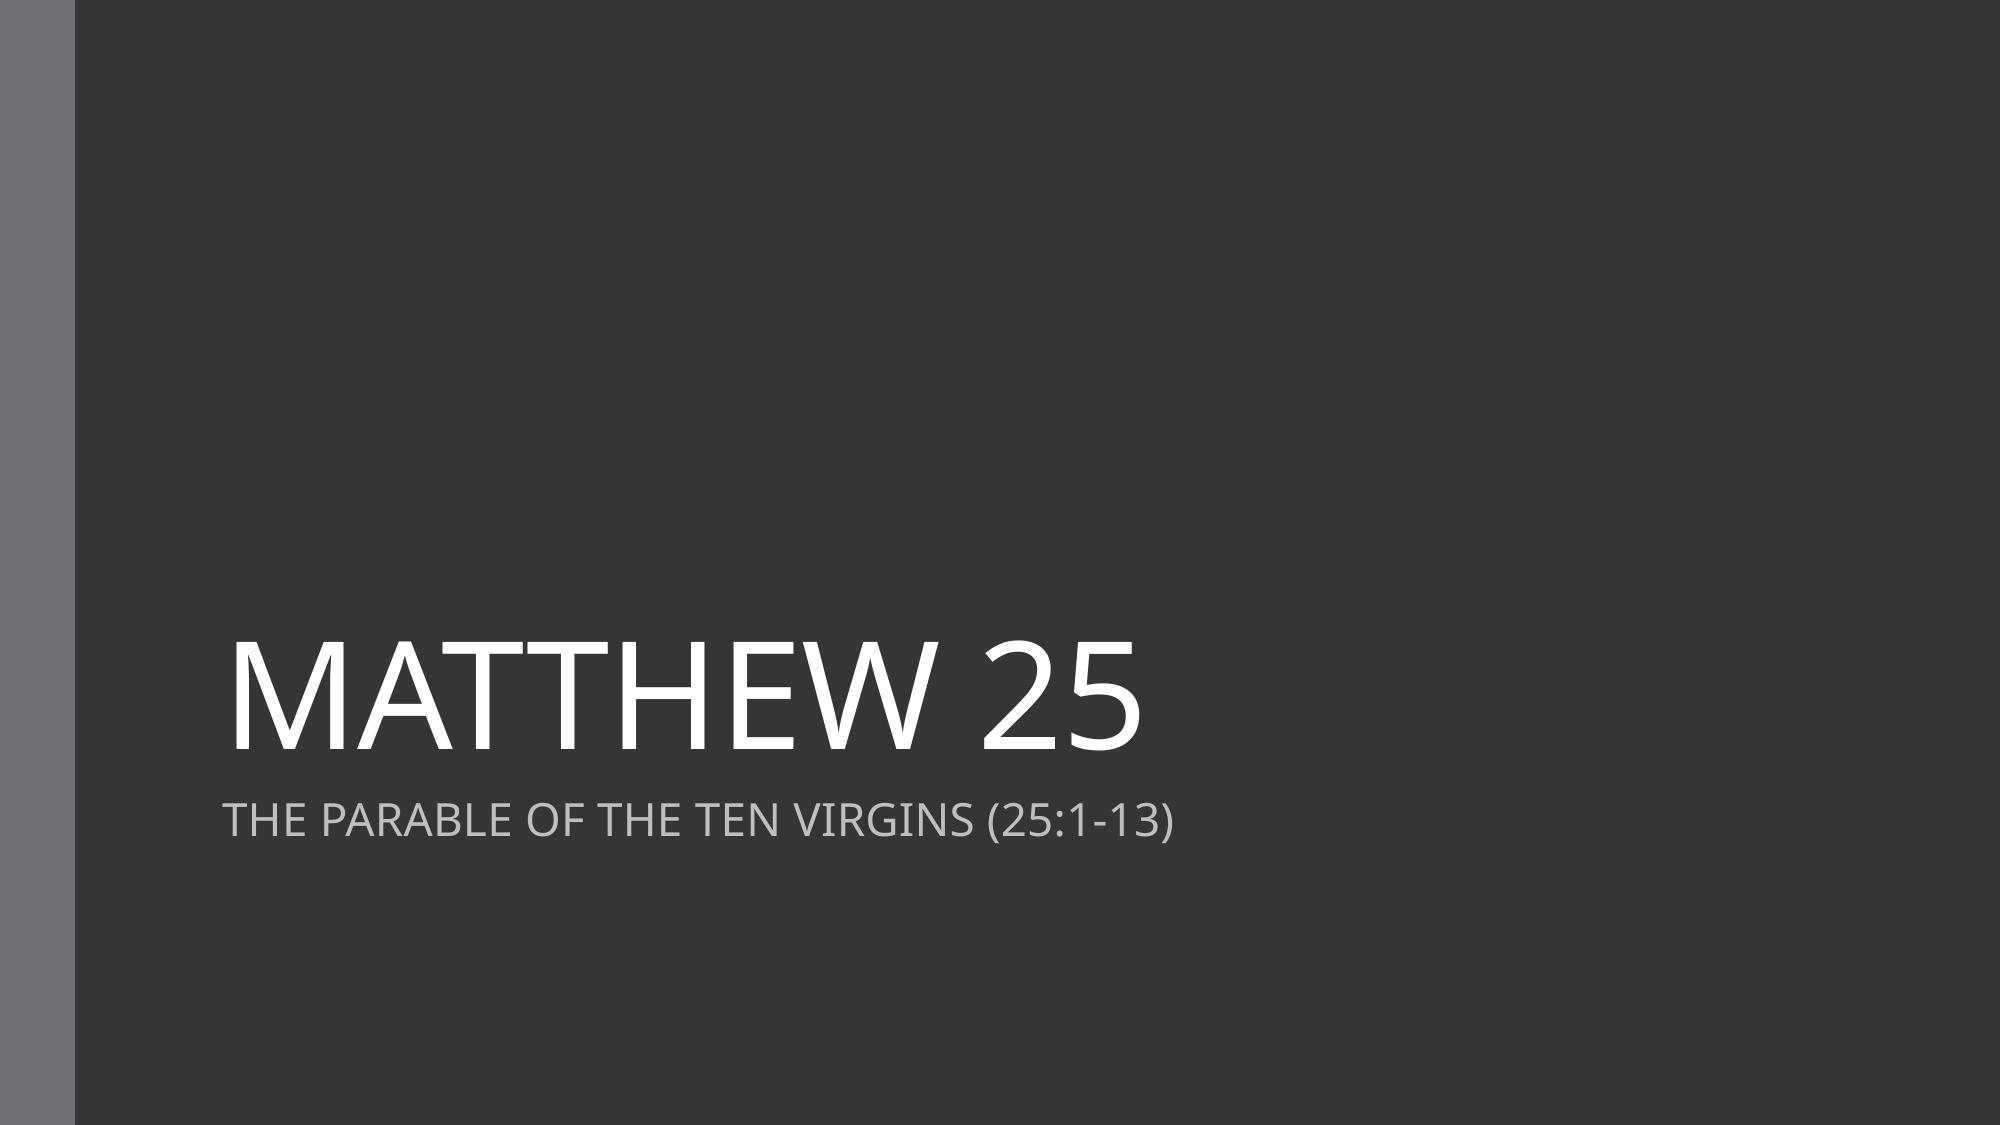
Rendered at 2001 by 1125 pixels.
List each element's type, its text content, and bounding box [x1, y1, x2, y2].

subtitle THE PARABLE OF THE TEN VIRGINS (25:1-13) [206, 787, 1752, 1066]
title MATTHEW 25 [206, 124, 1752, 787]
